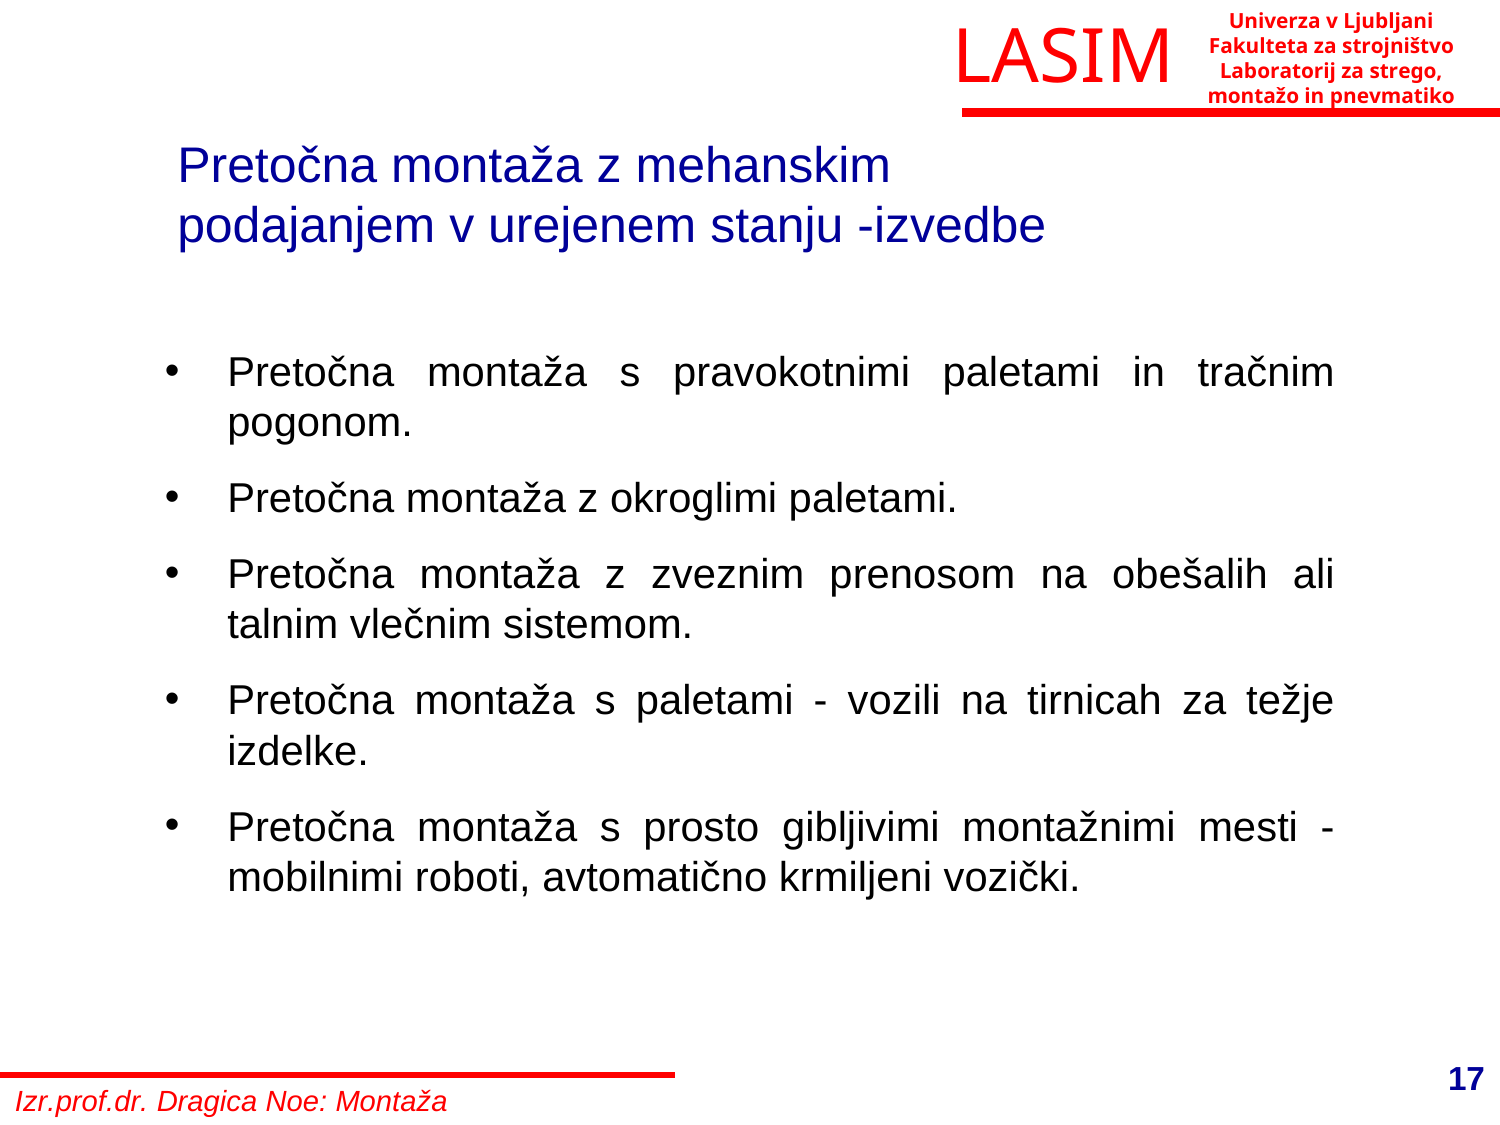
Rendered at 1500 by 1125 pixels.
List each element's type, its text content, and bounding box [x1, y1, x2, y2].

text_box Pretočna montaža s pravokotnimi paletami in tračnim pogonom. Pretočna montaža z okroglimi paletami. Pretočna montaža z zveznim prenosom na obešalih ali talnim vlečnim sistemom. Pretočna montaža s paletami - vozili na tirnicah za težje izdelke. Pretočna montaža s prosto gibljivimi montažnimi mesti - mobilnimi roboti, avtomatično krmiljeni vozički. [150, 337, 1351, 908]
text_box Pretočna montaža z mehanskim podajanjem v urejenem stanju -izvedbe [162, 124, 1150, 261]
